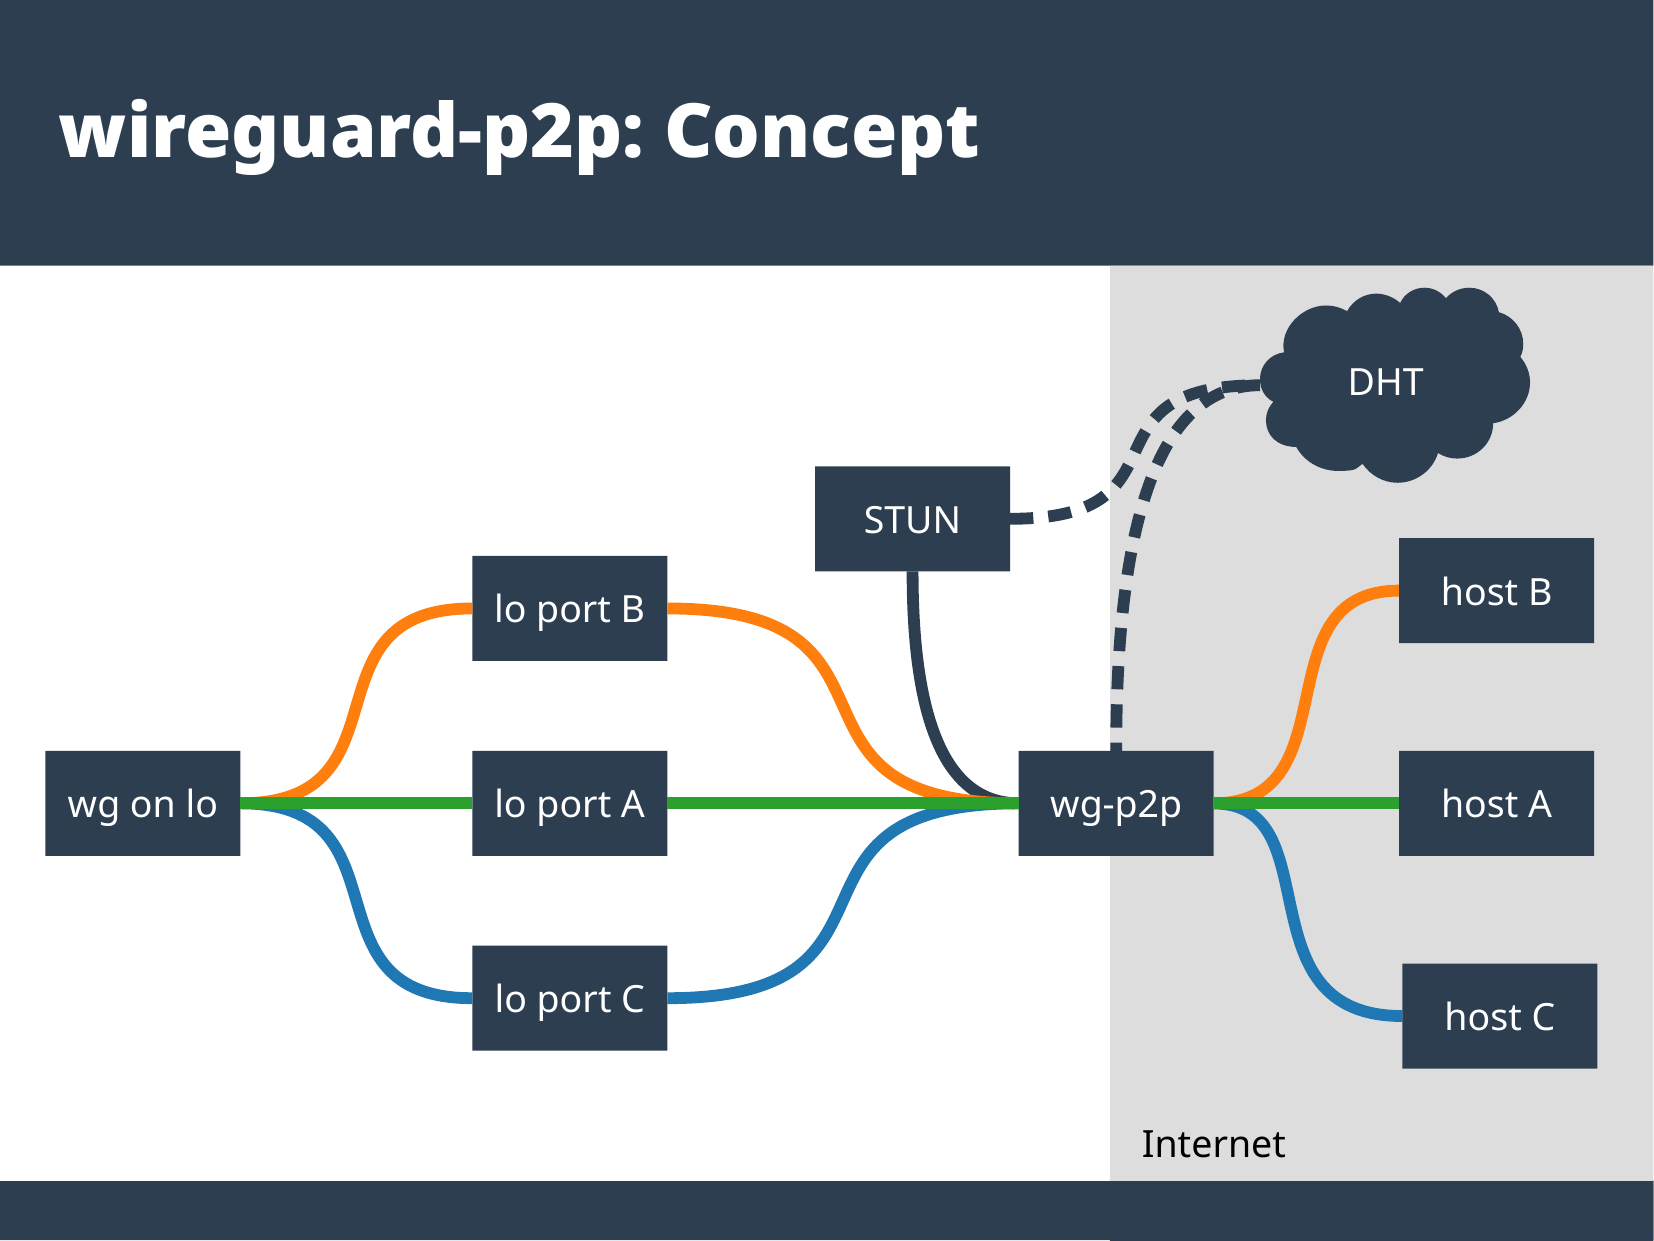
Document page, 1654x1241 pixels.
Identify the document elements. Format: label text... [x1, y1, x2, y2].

text_box host C [1402, 963, 1598, 1069]
text_box wg on lo [45, 750, 241, 856]
text_box [1109, 265, 1654, 1241]
text_box wg-p2p [1018, 750, 1214, 856]
text_box host B [1399, 538, 1595, 644]
text_box DHT [1260, 287, 1531, 483]
text_box lo port C [472, 945, 668, 1051]
text_box lo port A [472, 750, 668, 856]
title wireguard-p2p: Concept [59, 49, 1595, 207]
text_box lo port B [472, 555, 668, 661]
text_box Internet [1093, 1105, 1334, 1181]
text_box host A [1399, 750, 1595, 856]
text_box STUN [815, 466, 1011, 572]
